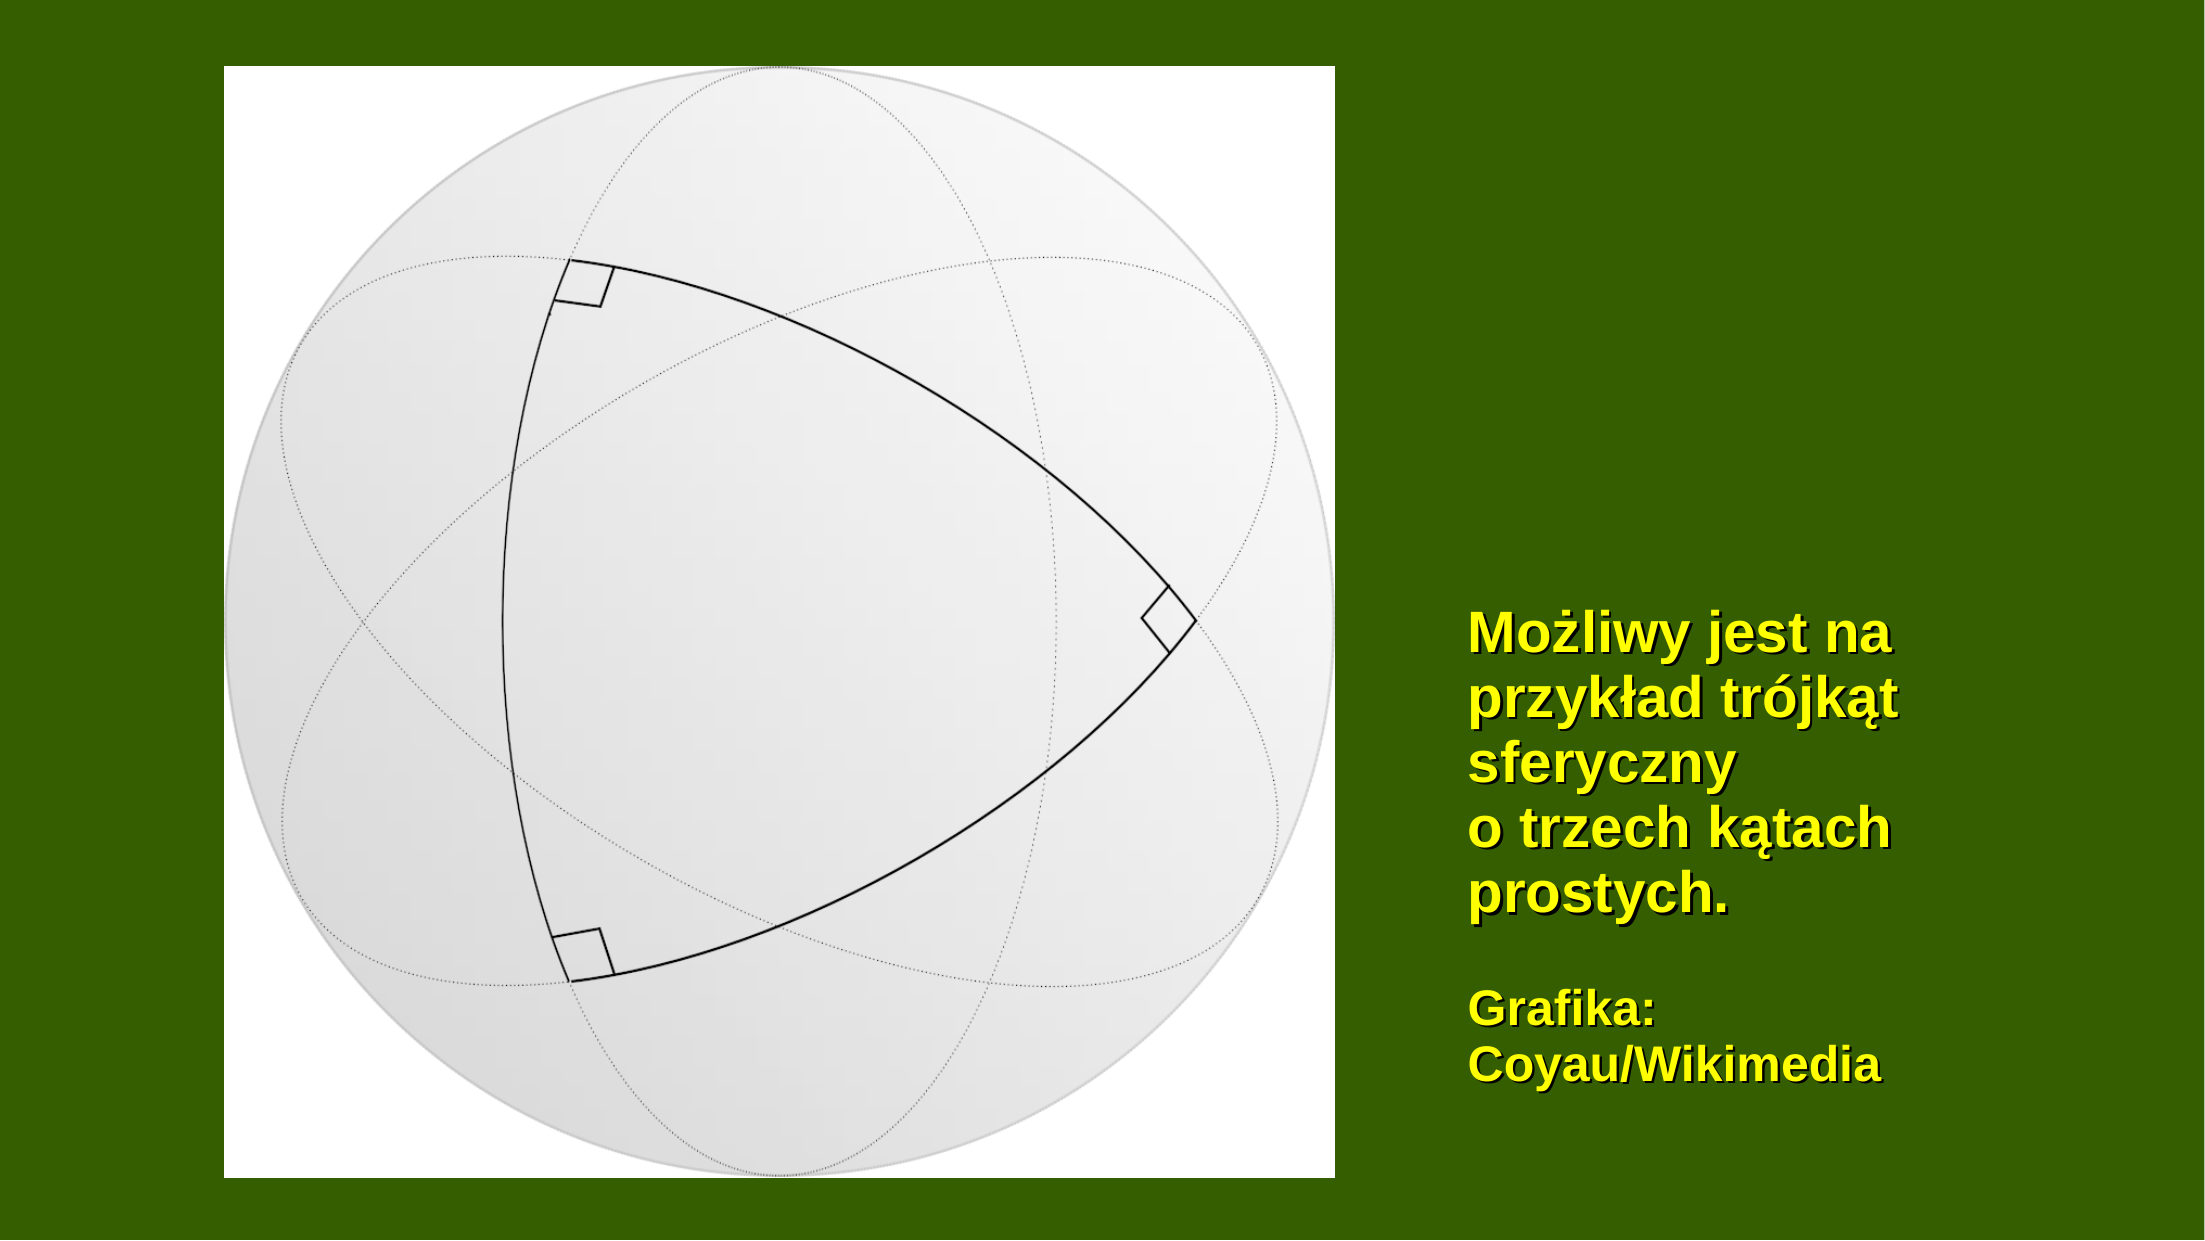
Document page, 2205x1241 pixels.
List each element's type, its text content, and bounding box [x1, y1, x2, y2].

picture [224, 66, 1335, 1178]
text_box Możliwy jest na przykład trójkąt sferyczny o trzech kątach prostych. Grafika: Coyau/Wikimedia [1452, 592, 1921, 1165]
